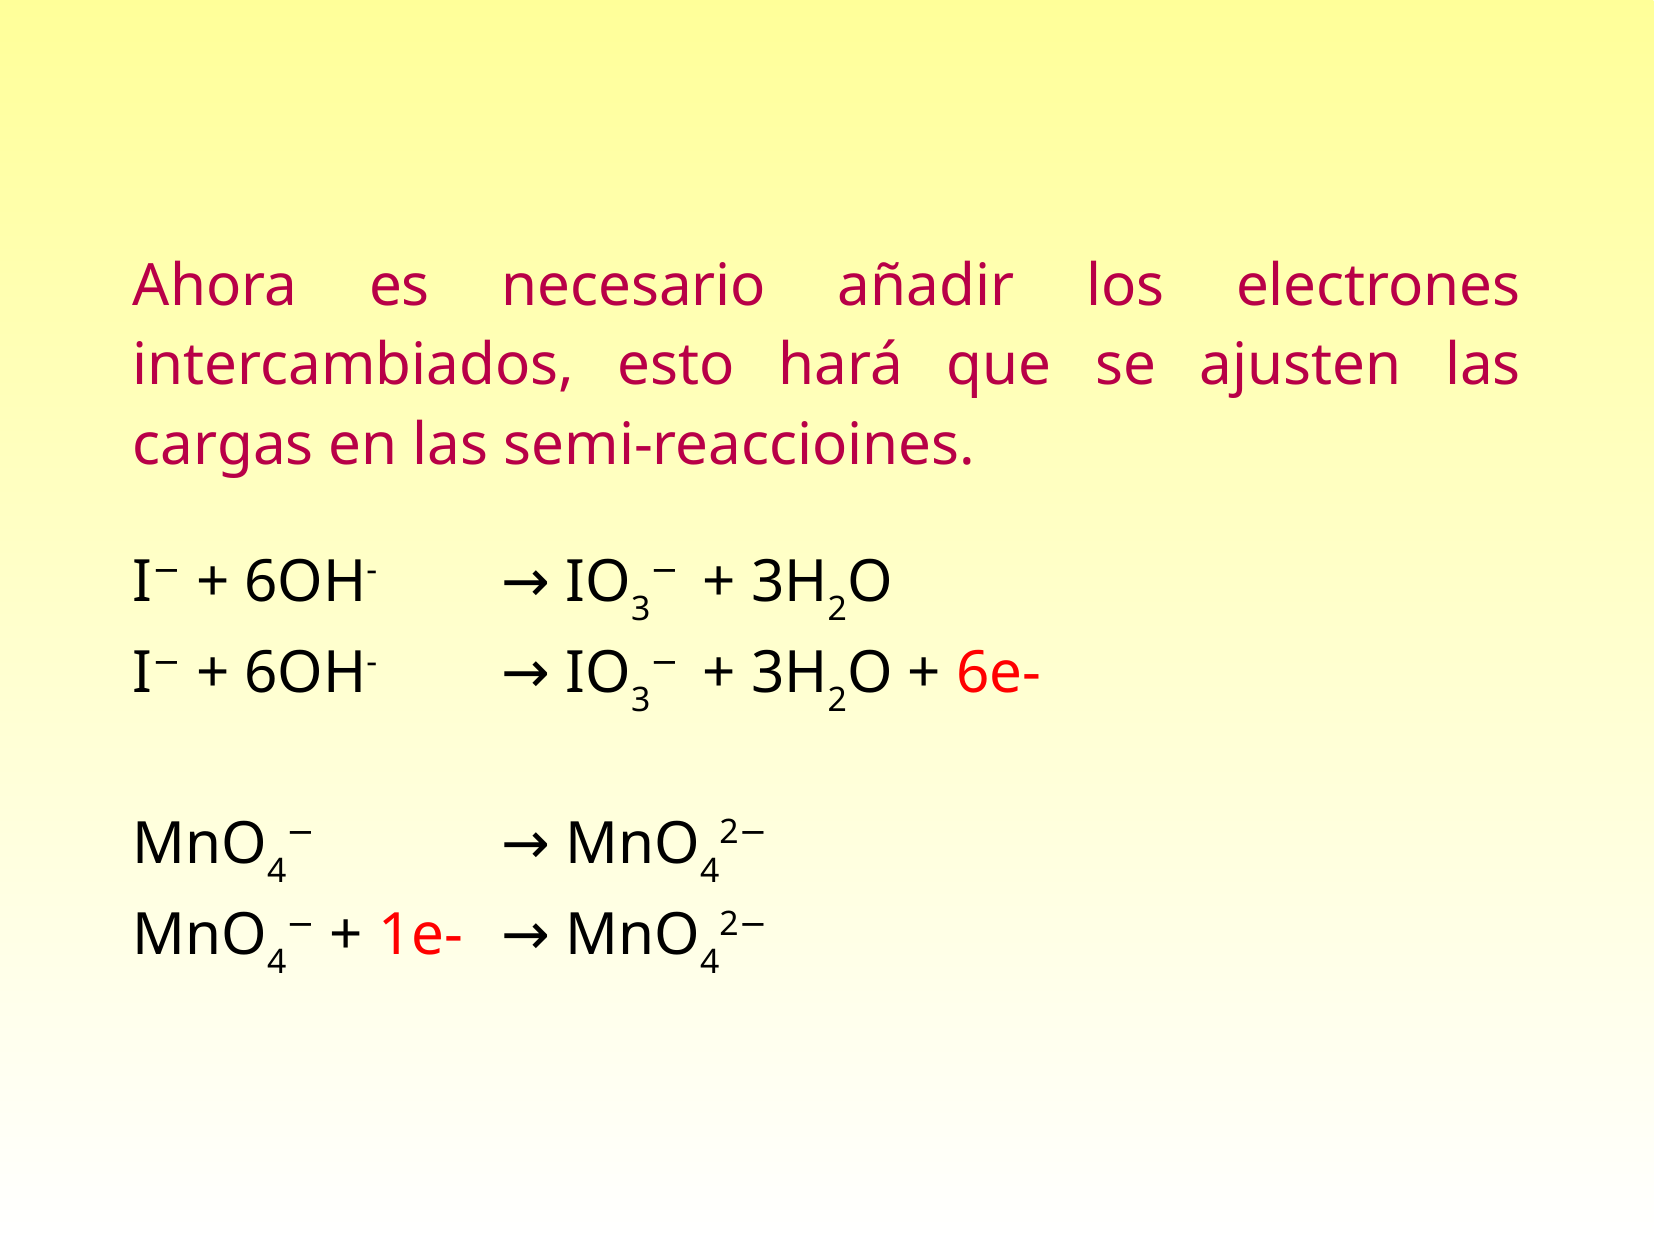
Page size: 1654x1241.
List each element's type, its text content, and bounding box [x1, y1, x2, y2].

text_box I− + 6OH- → IO3− + 3H2O I− + 6OH- → IO3− + 3H2O + 6e- MnO4− → MnO42− MnO4− + 1e- → MnO42− [118, 531, 1536, 956]
text_box Ahora es necesario añadir los electrones intercambiados, esto hará que se ajusten las cargas en las semi-reaccioines. [118, 236, 1536, 461]
